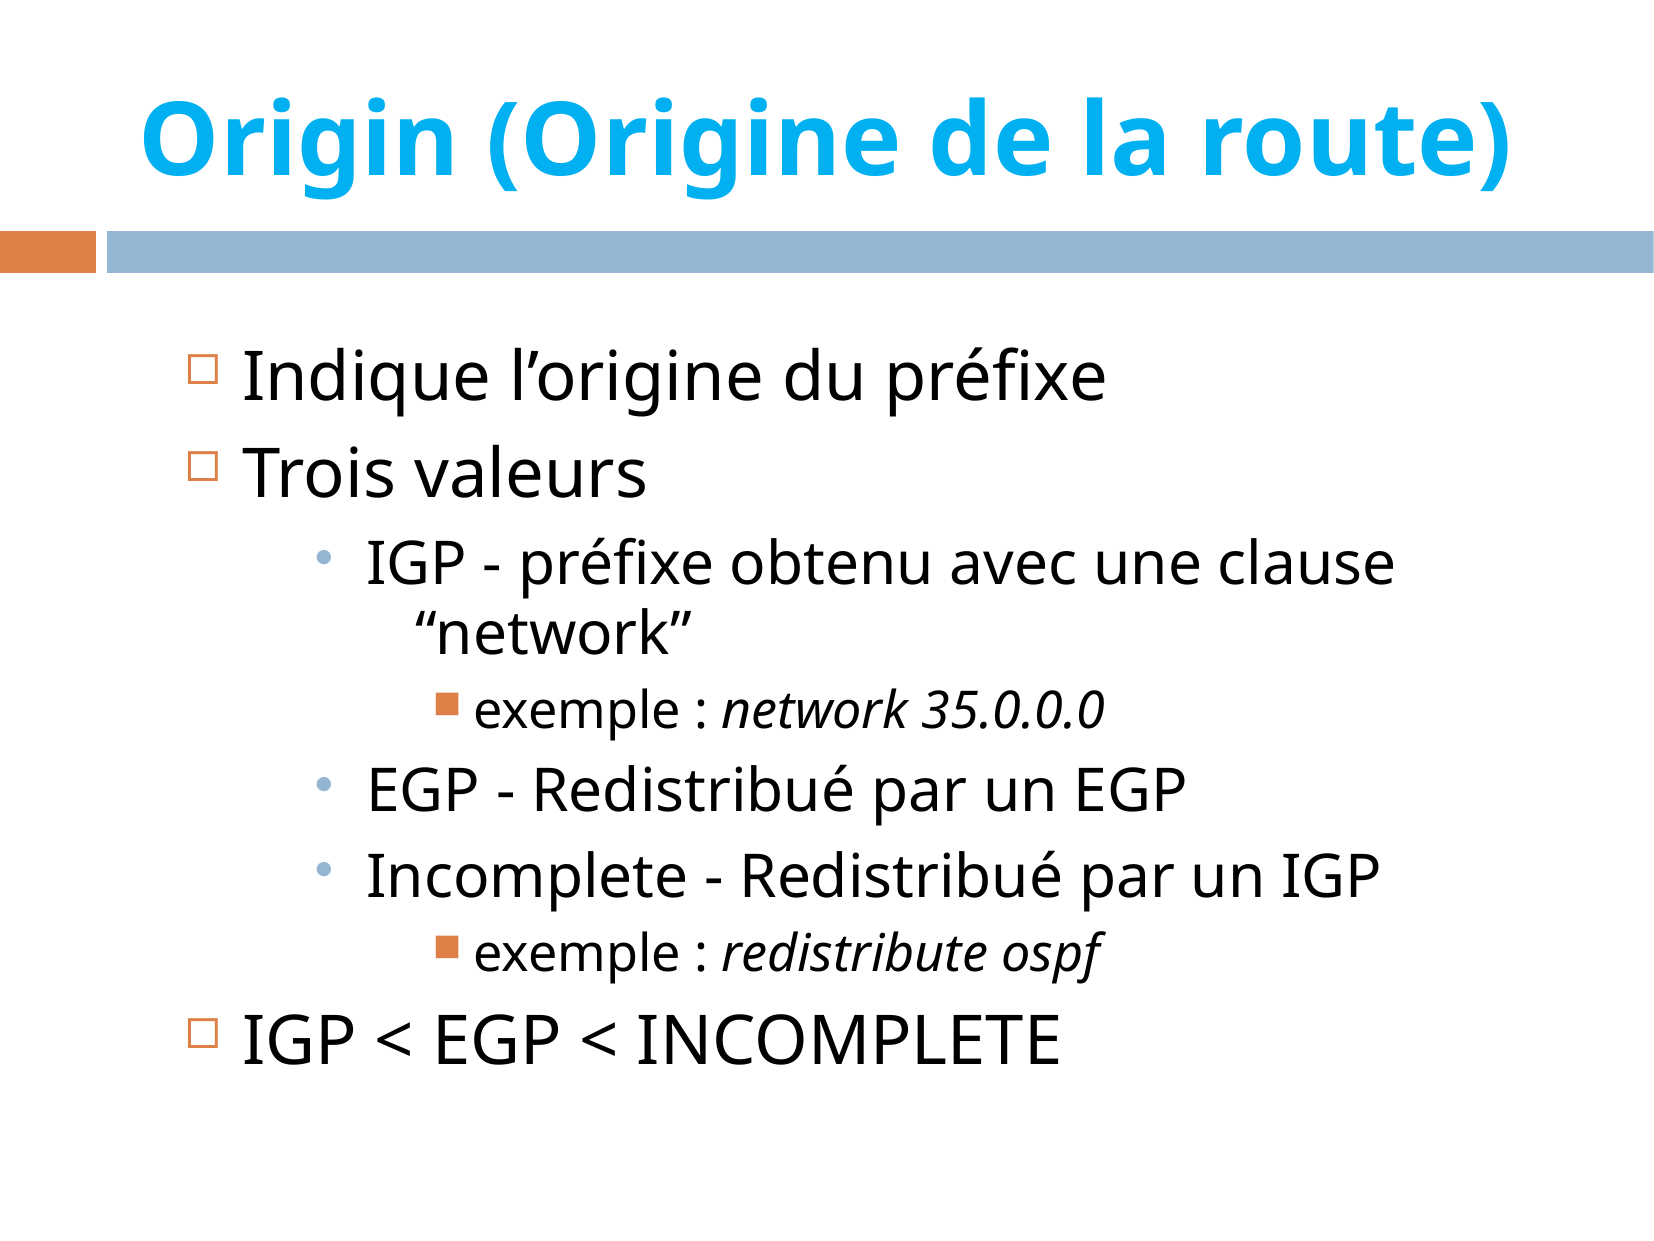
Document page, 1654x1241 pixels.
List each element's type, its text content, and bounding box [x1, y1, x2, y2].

title Origin (Origine de la route)‏ [123, 41, 1530, 249]
list Indique l’origine du préfixe Trois valeurs IGP - préfixe obtenu avec une clause “network” exemple : network 35.0.0.0 EGP - Redistribué par un EGP Incomplete - Redistribué par un IGP exemple : redistribute ospf IGP < EGP < INCOMPLETE [123, 289, 1558, 1131]
